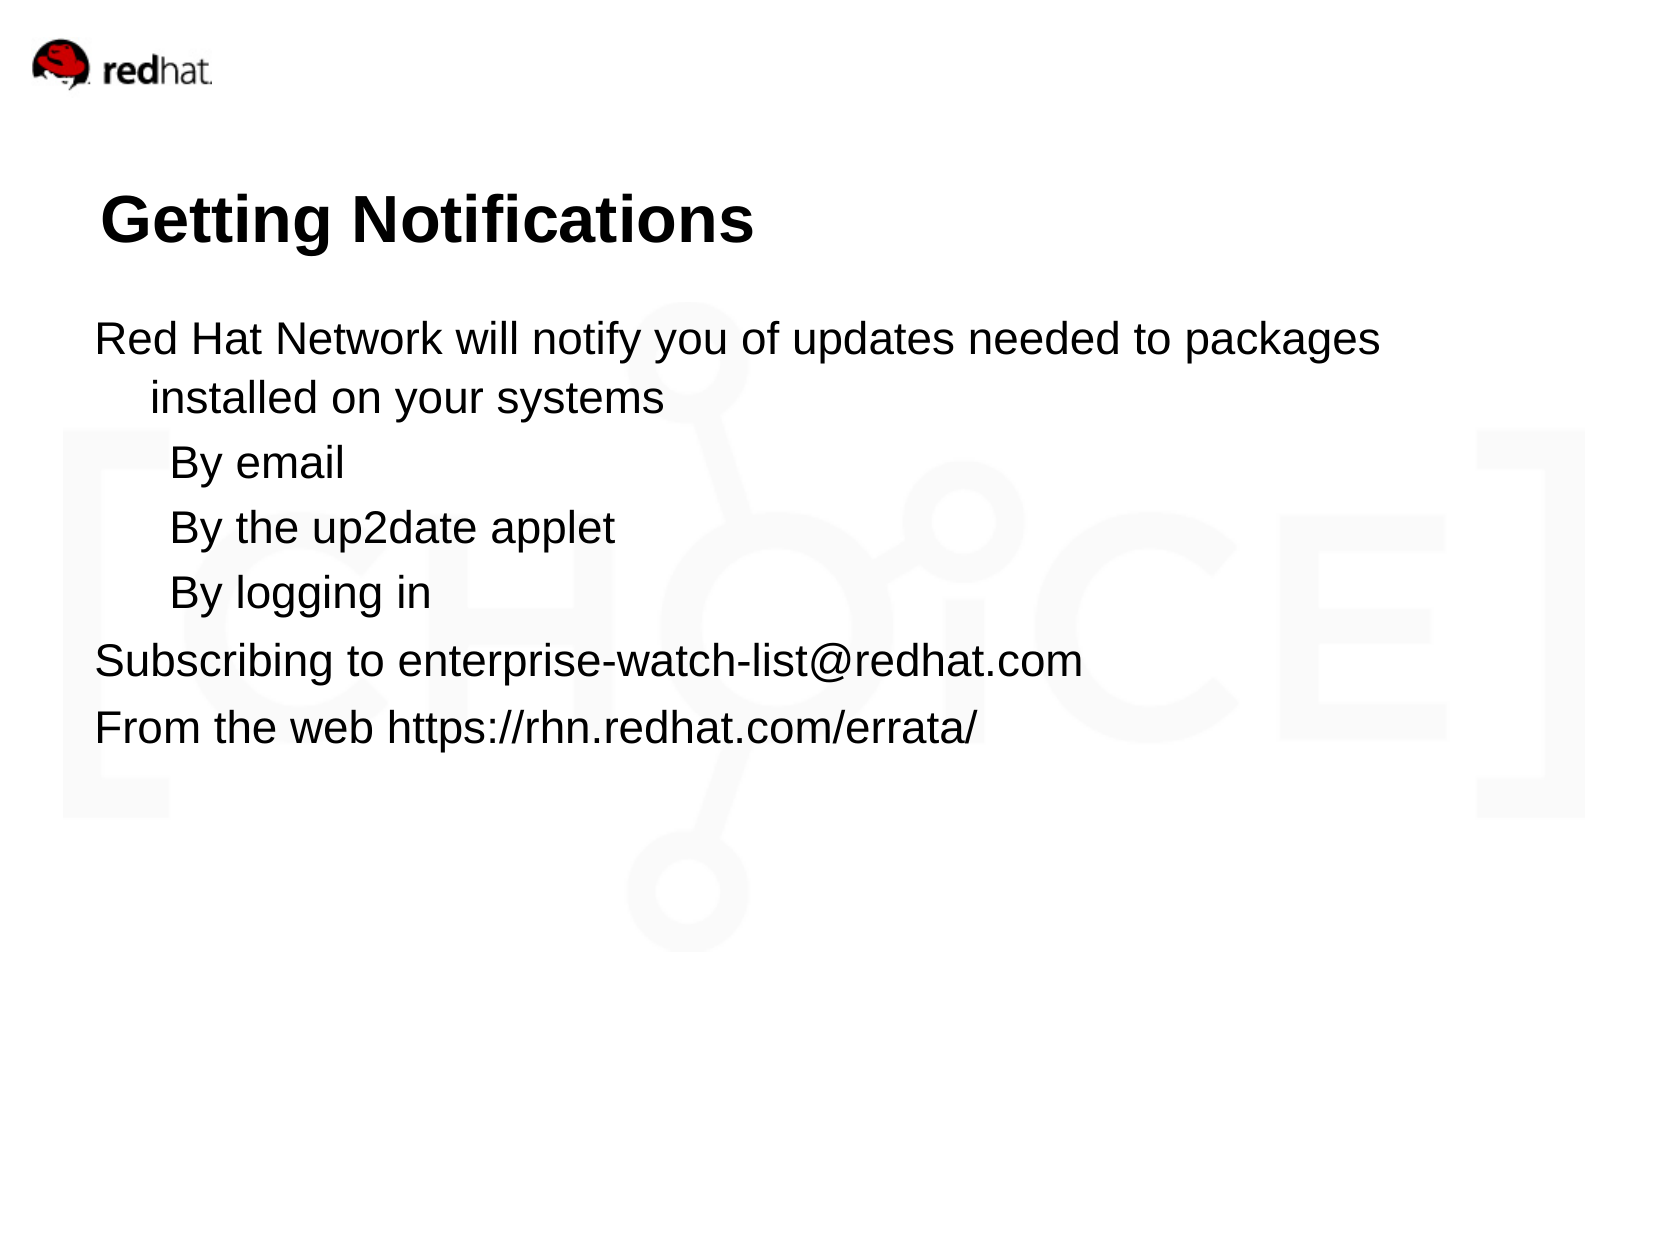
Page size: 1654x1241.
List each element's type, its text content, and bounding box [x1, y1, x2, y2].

title Getting Notifications [100, 164, 1506, 275]
picture [63, 302, 1585, 952]
picture [31, 37, 212, 98]
list Red Hat Network will notify you of updates needed to packages installed on your systems By email By the up2date applet By logging in Subscribing to enterprise-watch-list@redhat.com From the web https://rhn.redhat.com/errata/ [94, 304, 1500, 1174]
